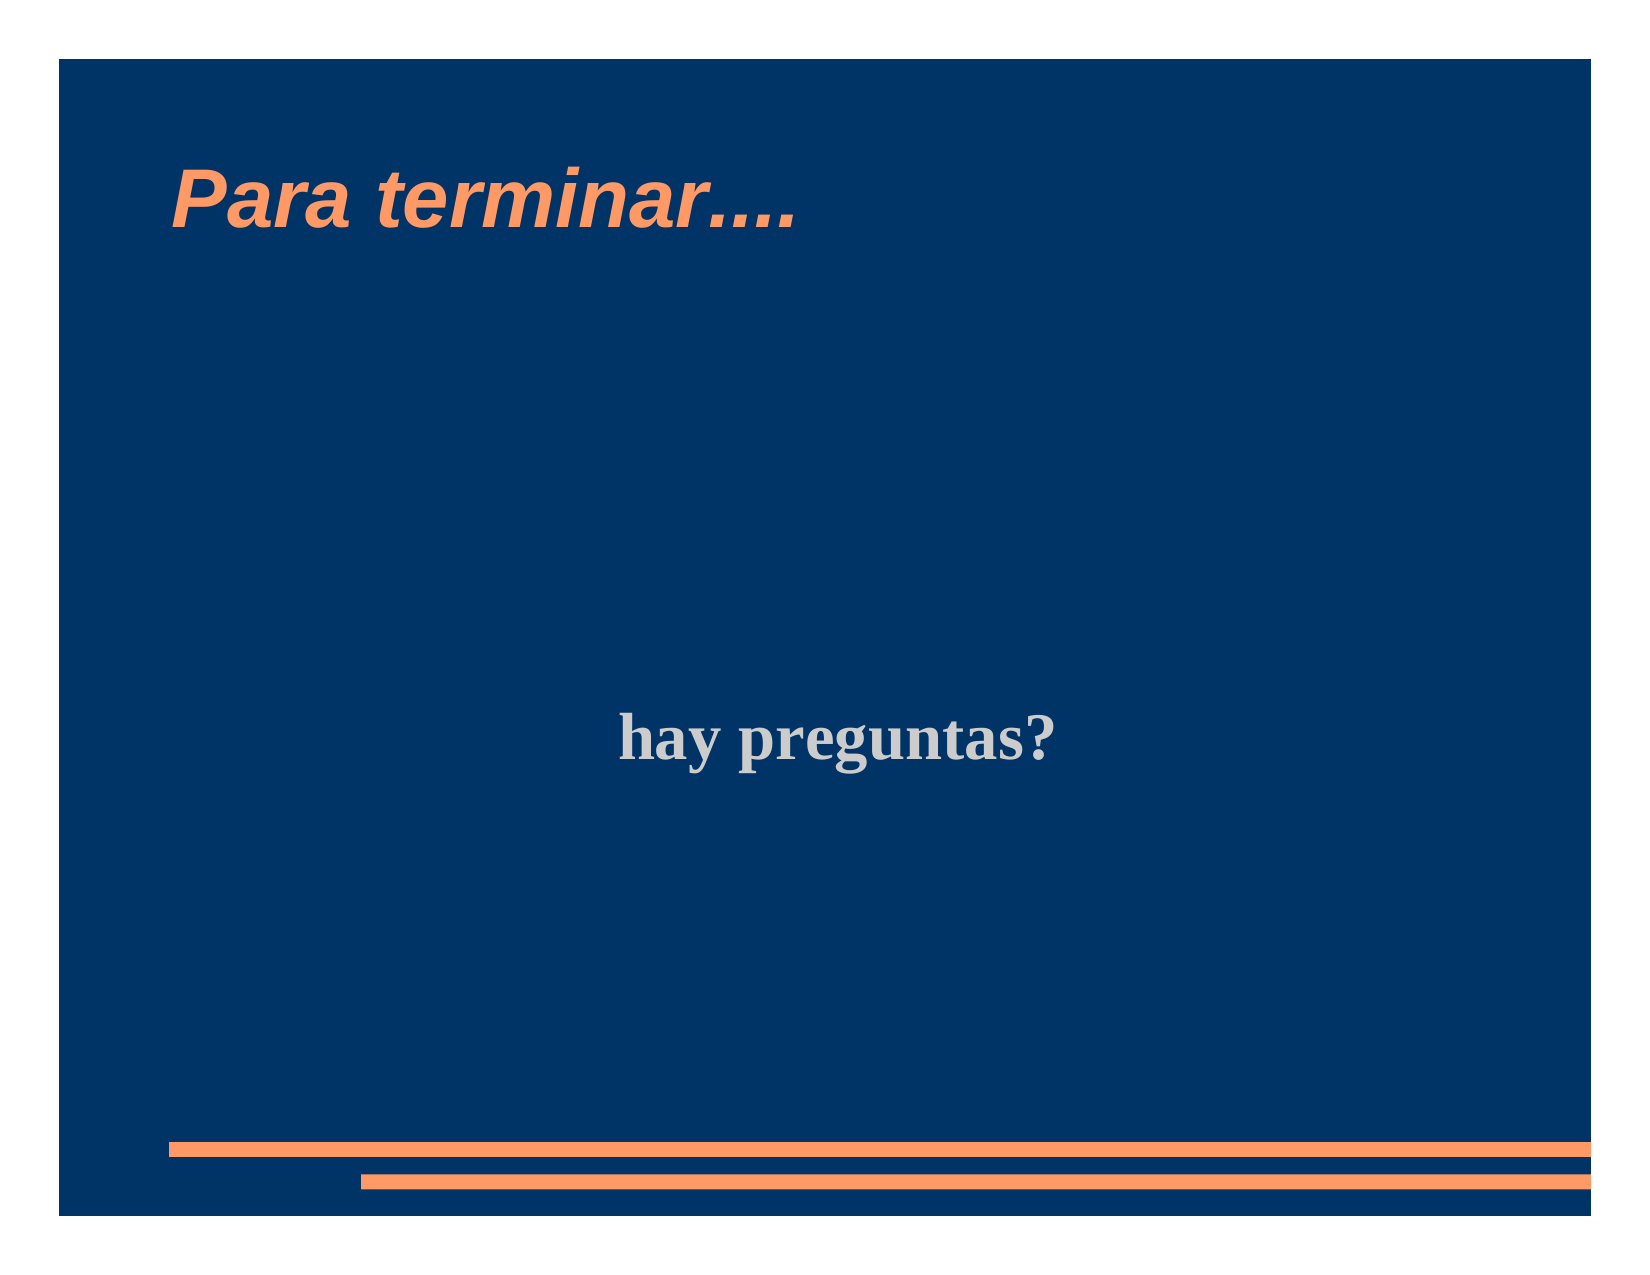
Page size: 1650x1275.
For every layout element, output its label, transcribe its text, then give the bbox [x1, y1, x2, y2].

title Para terminar.... [171, 102, 1480, 296]
subtitle hay preguntas? [171, 359, 1505, 1115]
